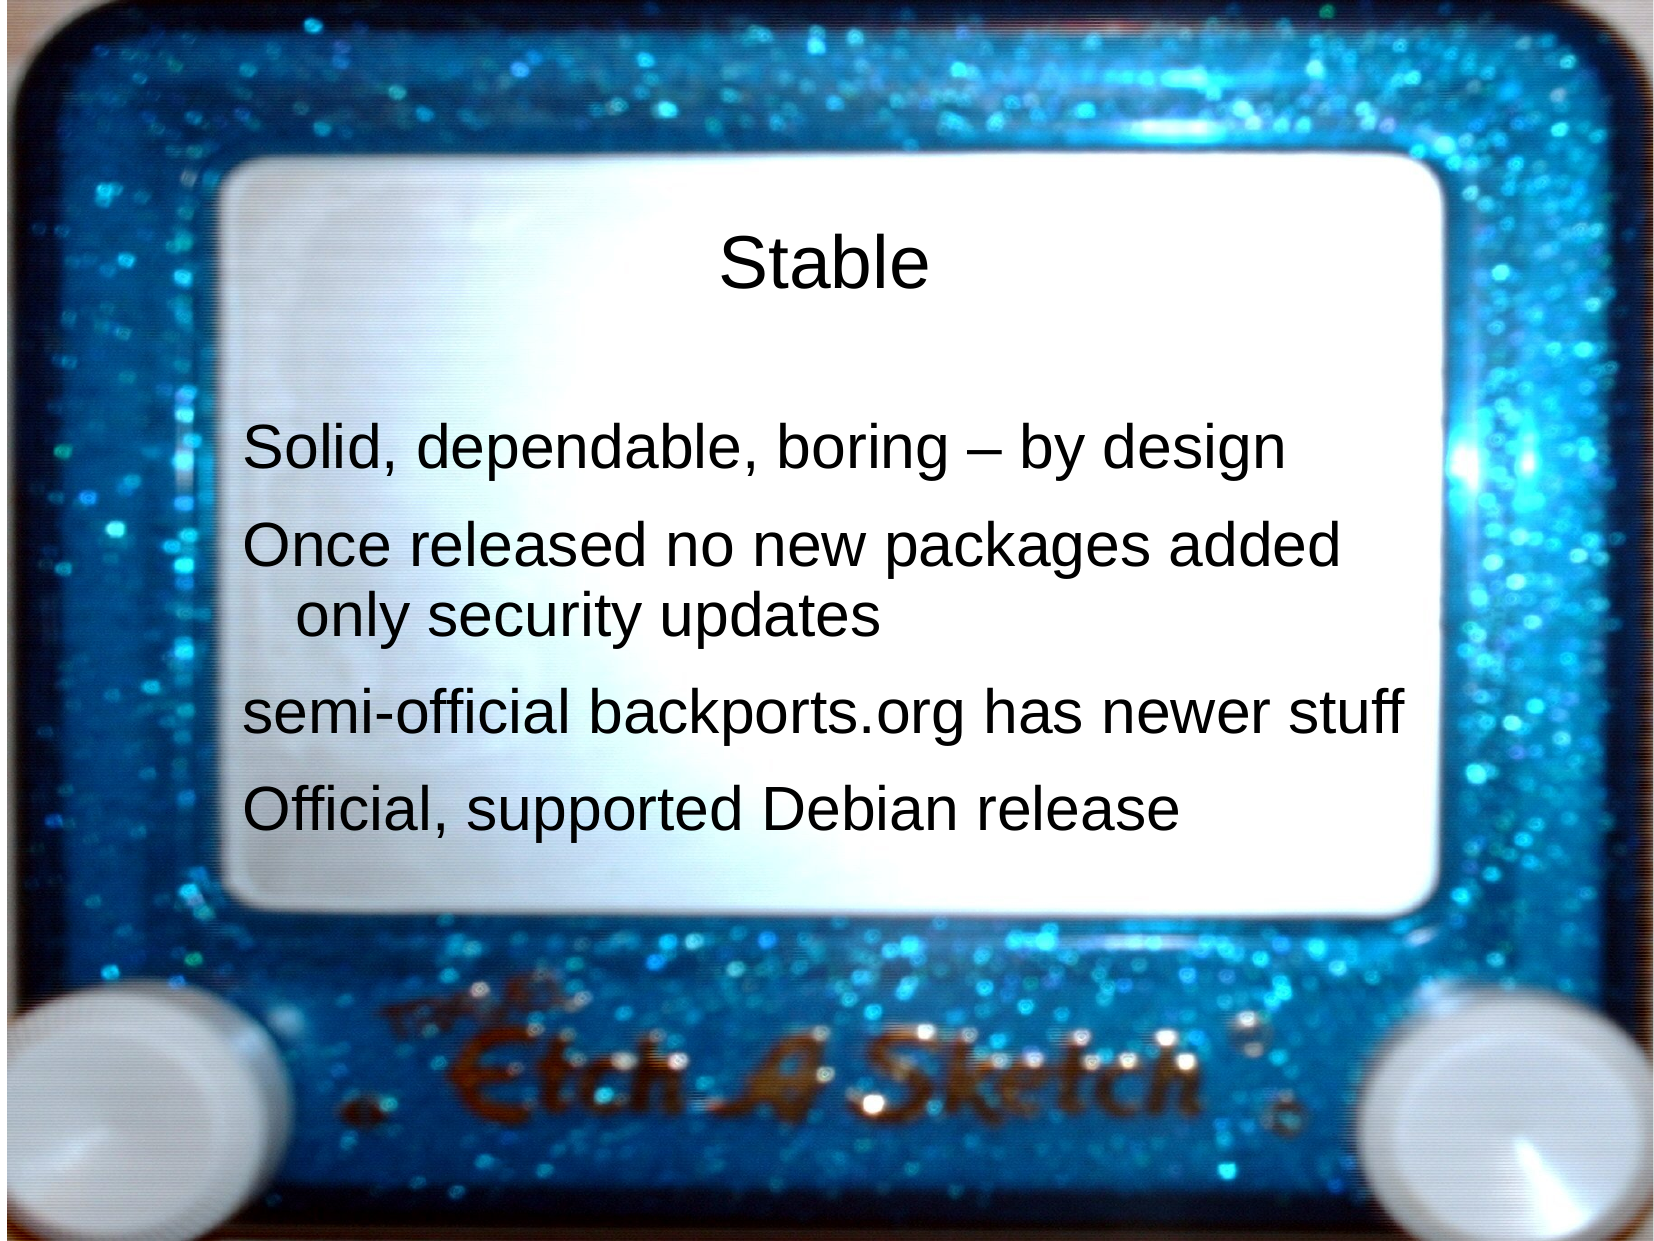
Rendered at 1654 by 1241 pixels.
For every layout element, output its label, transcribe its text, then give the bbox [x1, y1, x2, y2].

list Solid, dependable, boring – by design Once released no new packages added only security updates semi-official backports.org has newer stuff Official, supported Debian release [225, 412, 1426, 914]
picture [7, 0, 1654, 1241]
title Stable [225, 157, 1426, 368]
